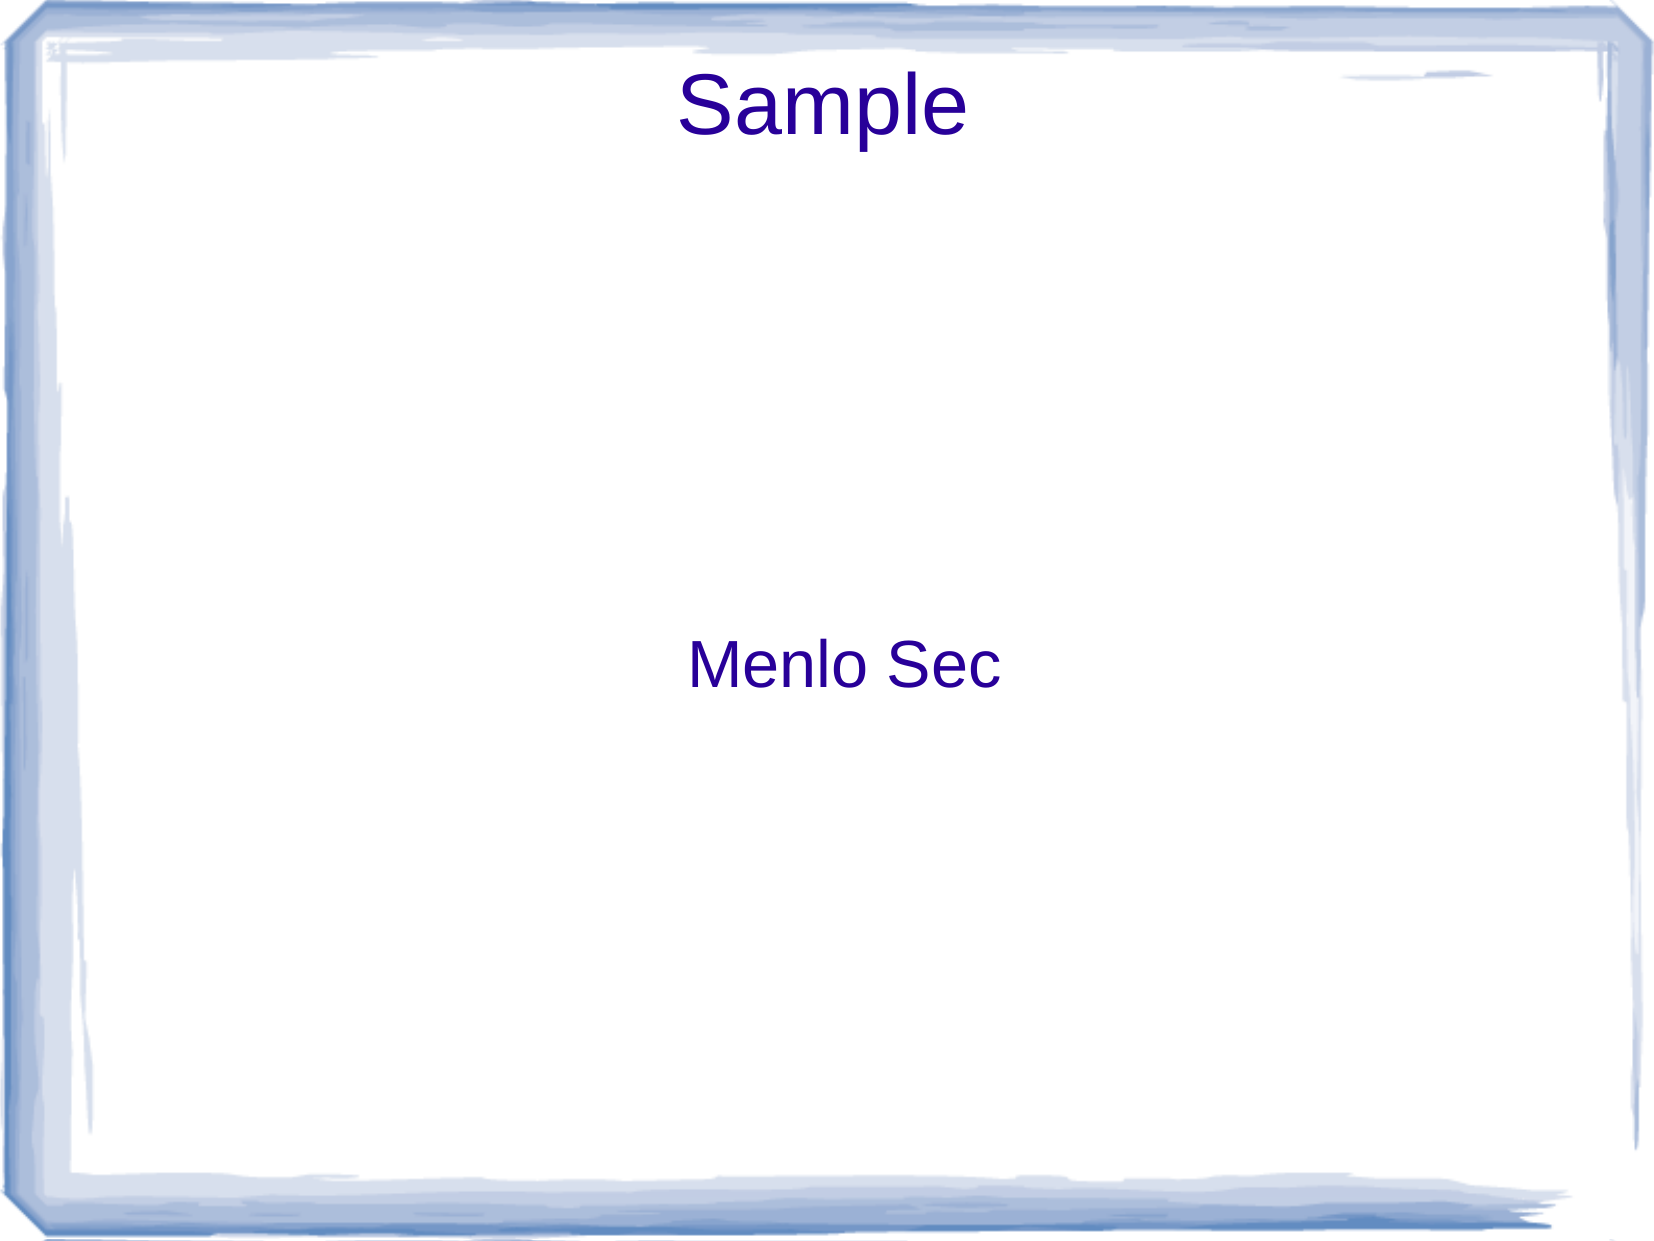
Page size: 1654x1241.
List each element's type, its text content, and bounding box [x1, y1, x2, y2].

title Sample [82, 49, 1571, 257]
picture [0, 0, 1654, 1241]
subtitle Menlo Sec [118, 324, 1571, 1004]
